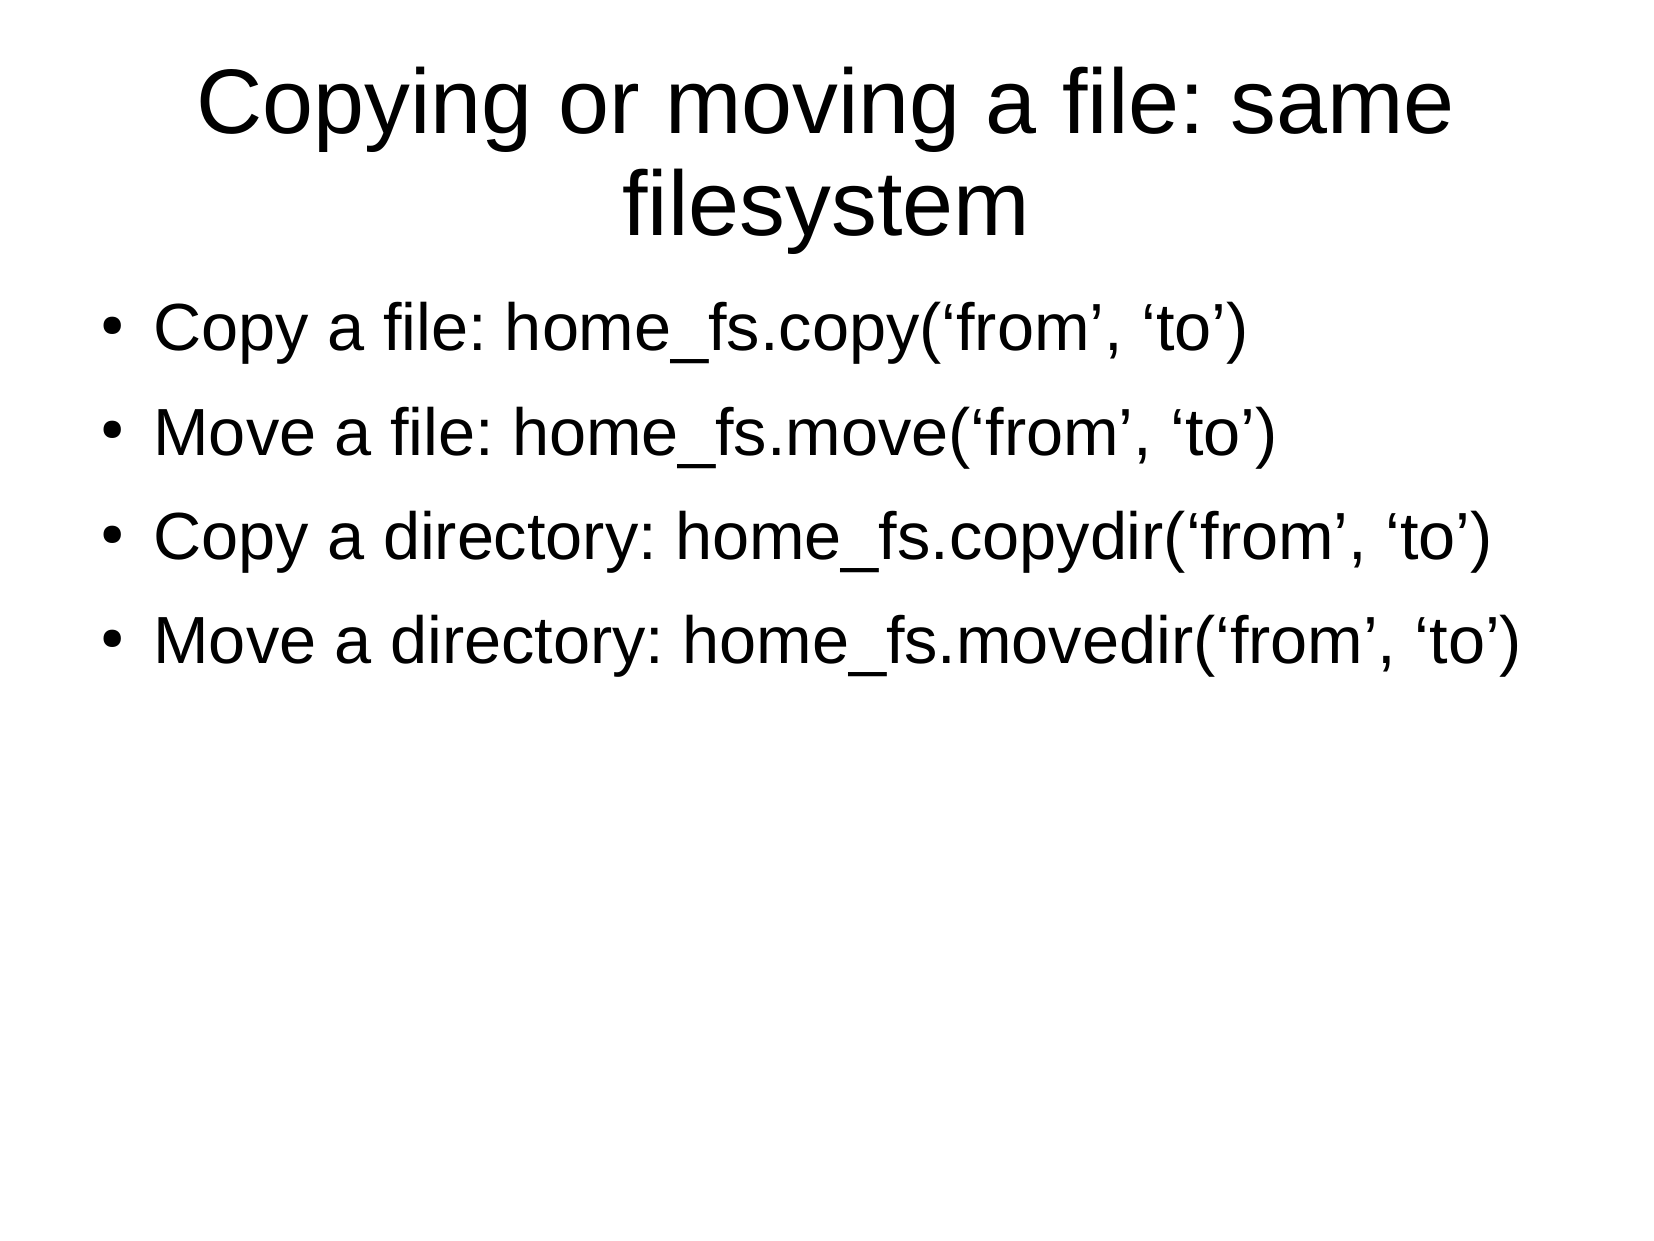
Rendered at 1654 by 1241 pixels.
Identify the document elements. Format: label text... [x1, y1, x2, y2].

text_box [82, 290, 1571, 1010]
title Copying or moving a file: same filesystem [82, 49, 1571, 257]
